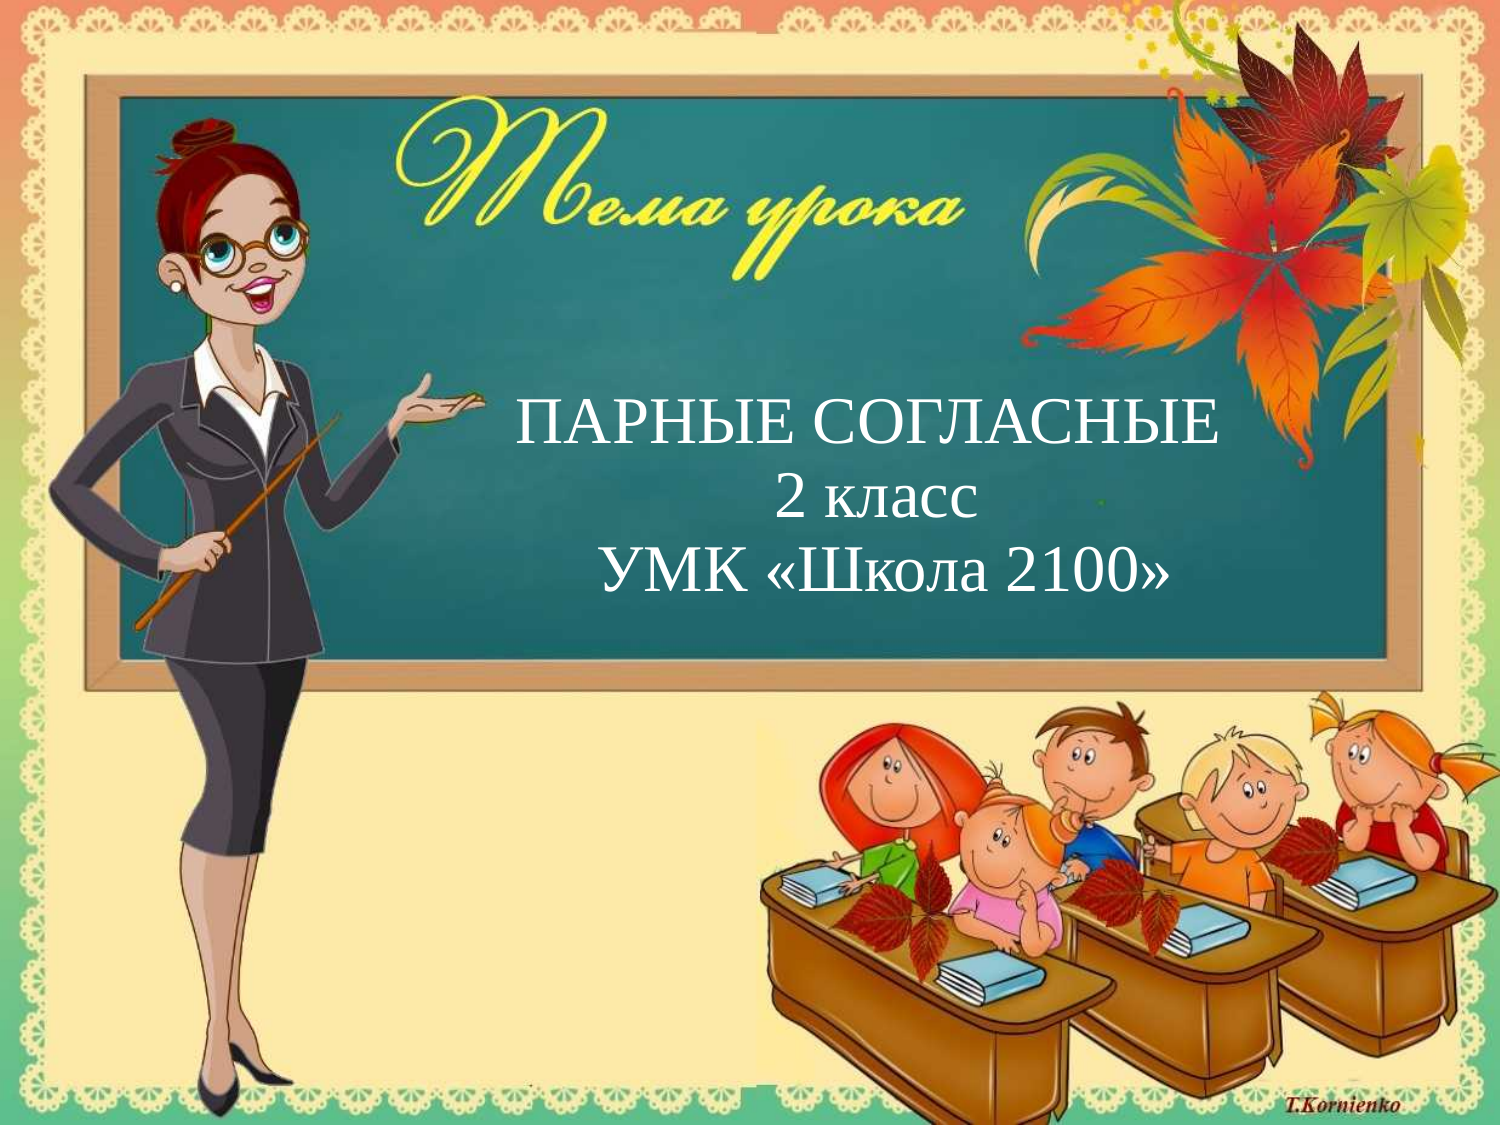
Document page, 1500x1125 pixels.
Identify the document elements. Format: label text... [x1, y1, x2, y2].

text_box ПАРНЫЕ СОГЛАСНЫЕ 2 класс УМК «Школа 2100» [500, 383, 1270, 607]
picture [0, 0, 1500, 1125]
